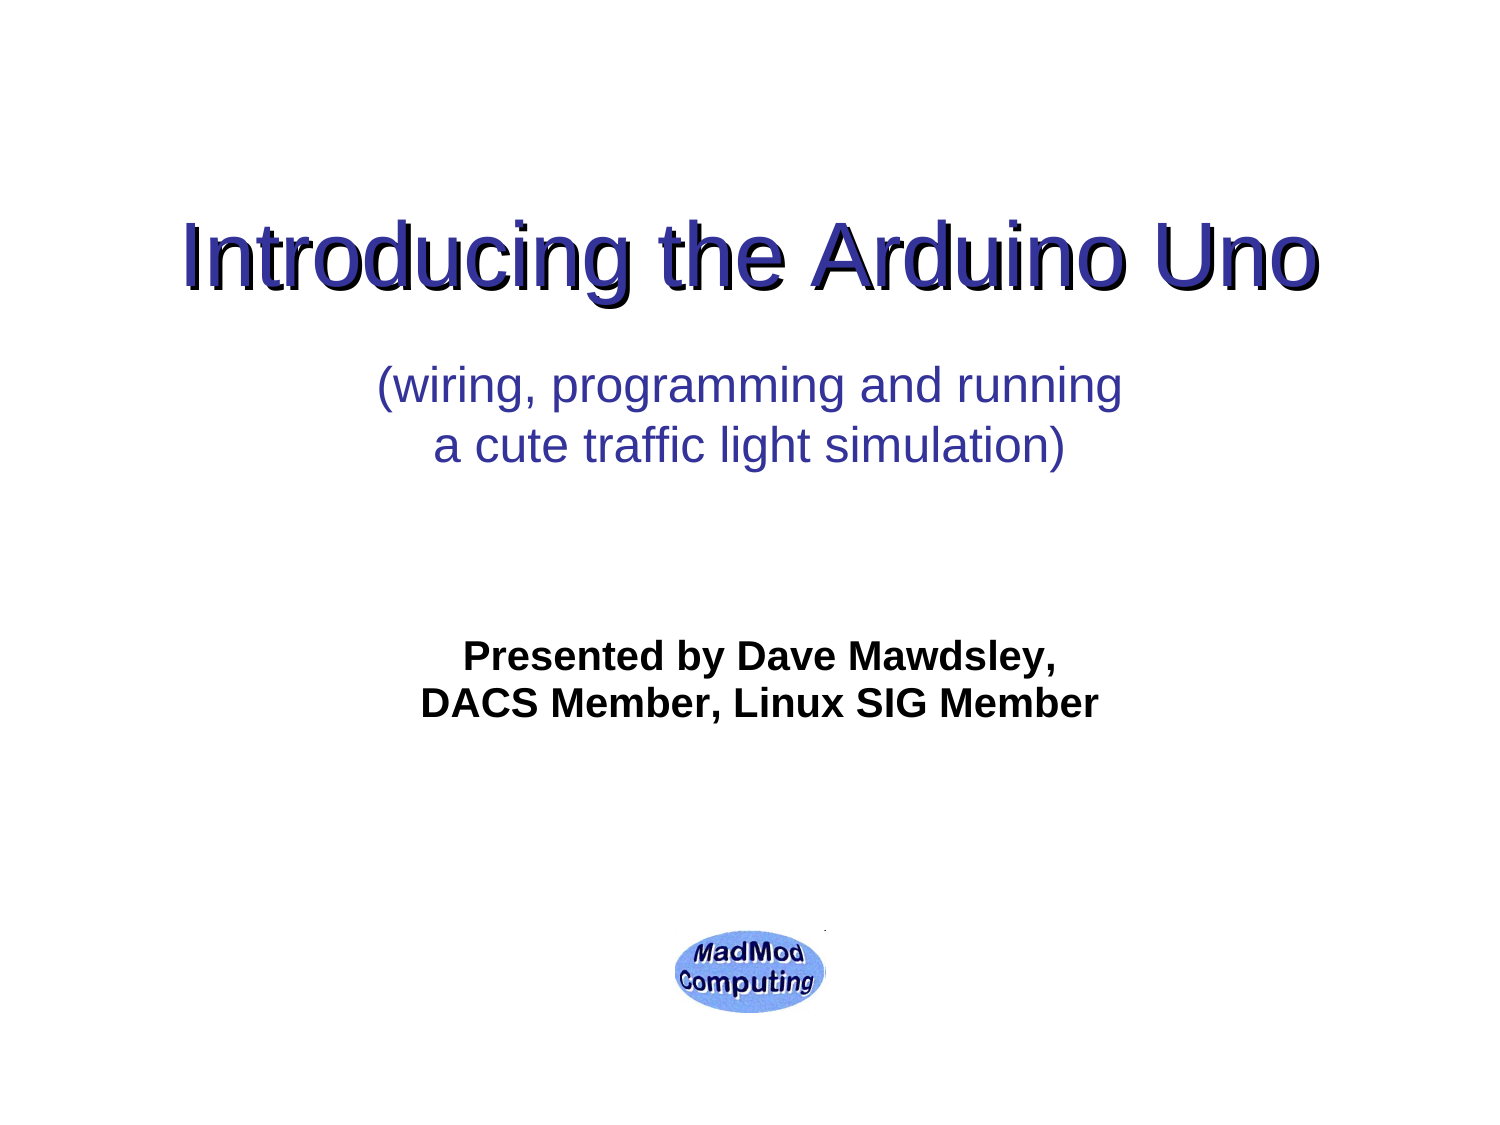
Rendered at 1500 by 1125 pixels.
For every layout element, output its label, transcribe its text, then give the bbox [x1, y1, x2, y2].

title Introducing the Arduino Uno [150, 172, 1351, 338]
subtitle Presented by Dave Mawdsley, DACS Member, Linux SIG Member [47, 632, 1398, 1046]
text_box (wiring, programming and running a cute traffic light simulation) [300, 375, 1201, 451]
picture [675, 930, 826, 1013]
